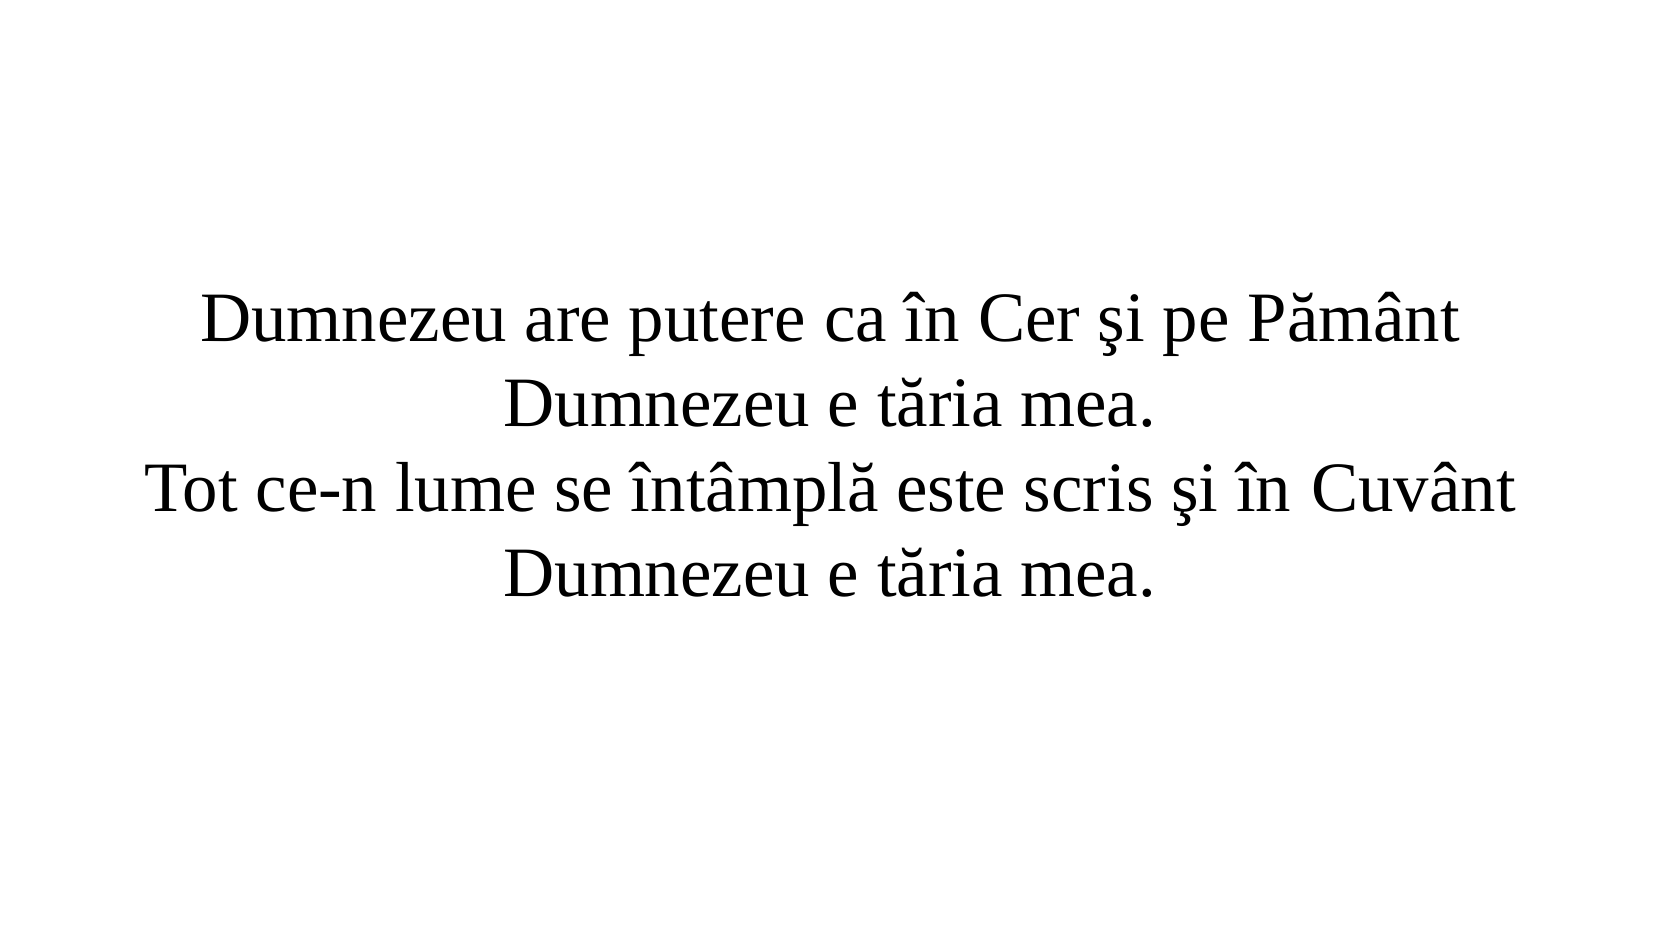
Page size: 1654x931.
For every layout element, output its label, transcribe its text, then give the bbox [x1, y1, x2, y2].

subtitle Dumnezeu are putere ca în Cer şi pe Pământ Dumnezeu e tăria mea. Tot ce-n lume se întâmplă este scris şi în Cuvânt Dumnezeu e tăria mea. [0, 263, 1654, 642]
